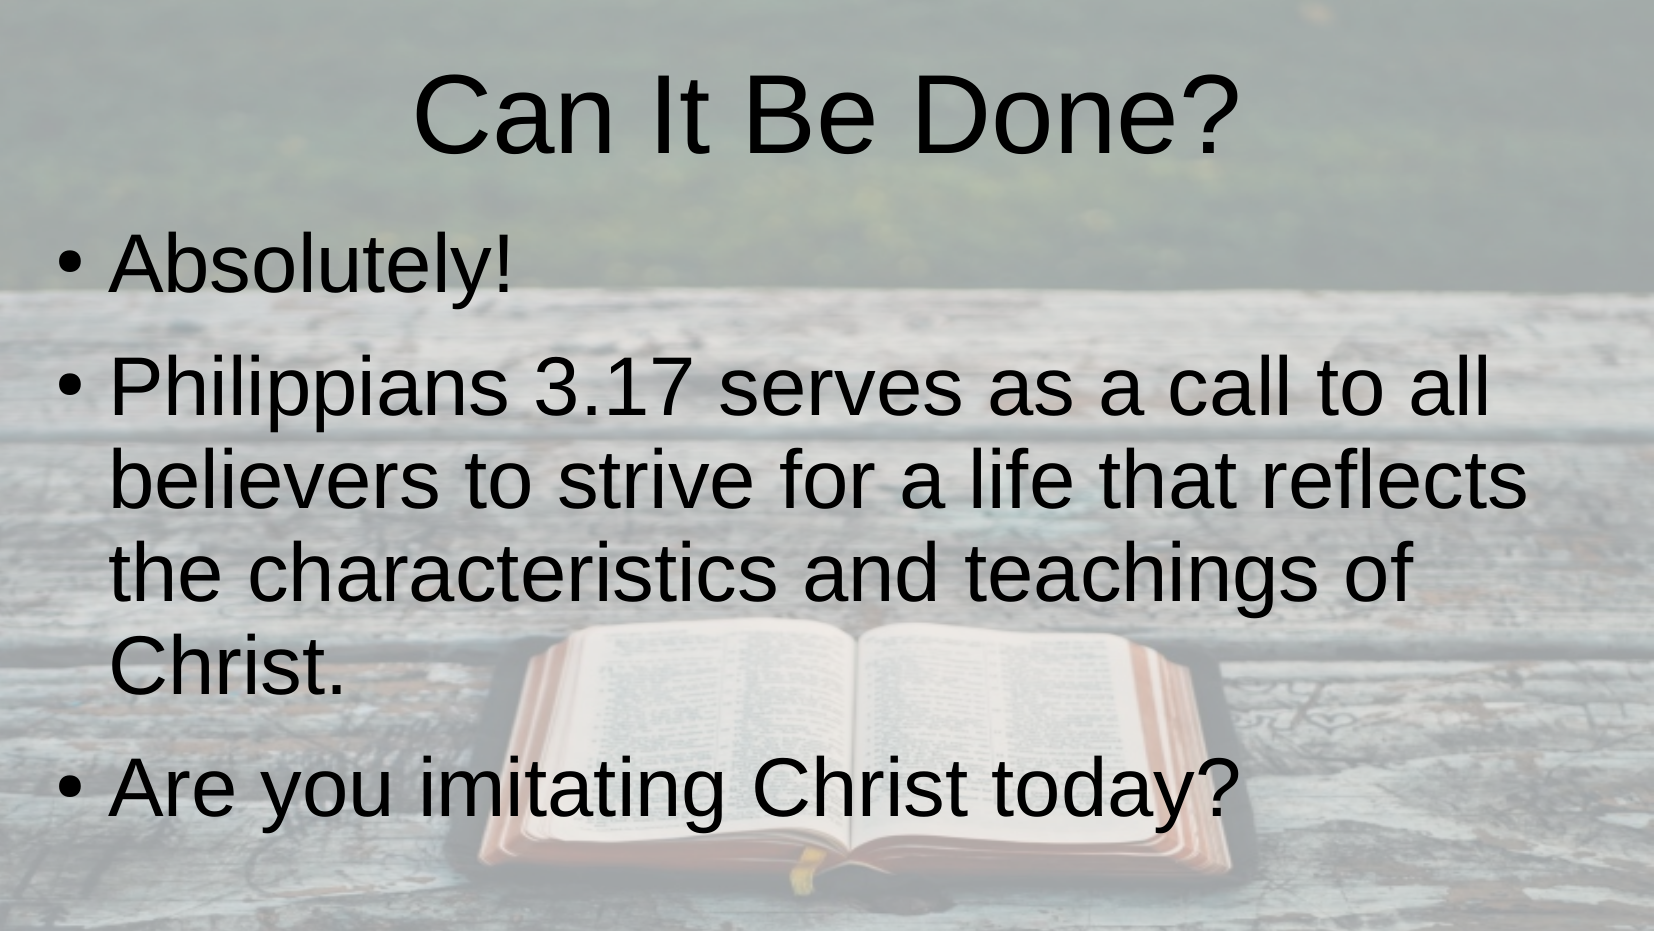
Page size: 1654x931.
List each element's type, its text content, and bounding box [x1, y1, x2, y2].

picture [0, 0, 1654, 931]
title Can It Be Done? [82, 37, 1571, 193]
list Absolutely! Philippians 3.17 serves as a call to all believers to strive for a life that reflects the characteristics and teachings of Christ. Are you imitating Christ today? [37, 217, 1613, 901]
